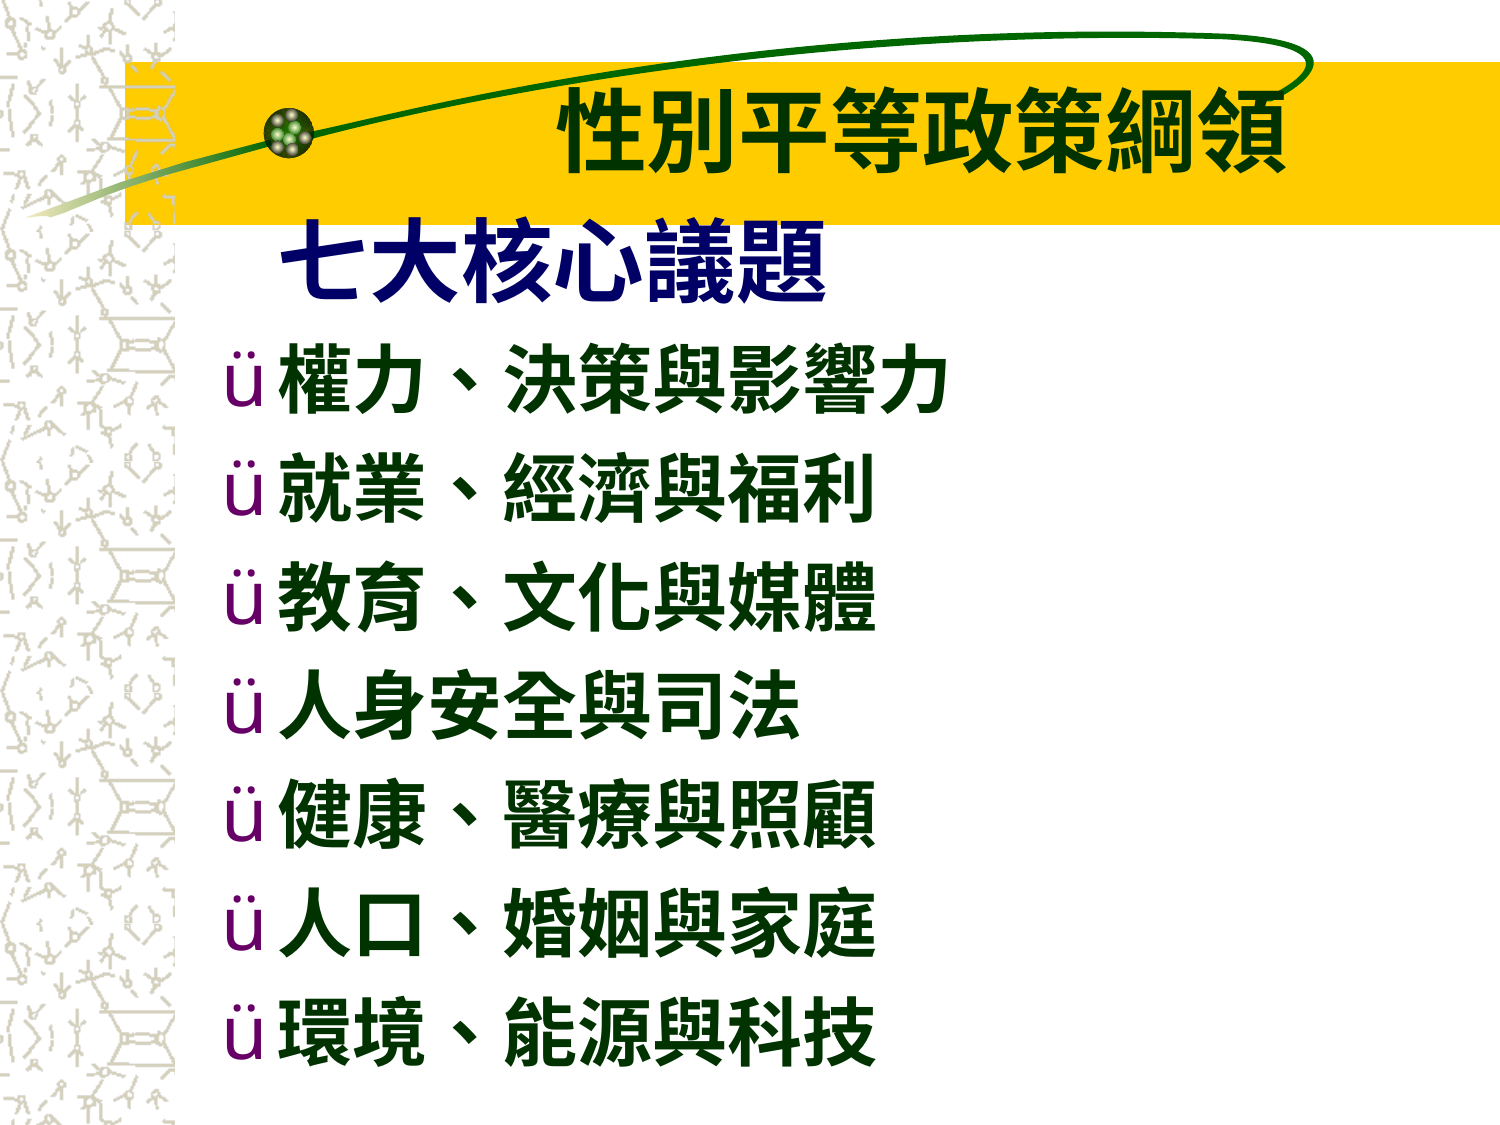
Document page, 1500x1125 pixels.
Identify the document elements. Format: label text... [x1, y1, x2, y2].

title 性別平等政策綱領 [490, 66, 1355, 196]
list 七大核心議題 權力、決策與影響力 就業、經濟與福利 教育、文化與媒體 人身安全與司法 健康、醫療與照顧 人口、婚姻與家庭 環境、能源與科技 [206, 196, 1500, 1102]
